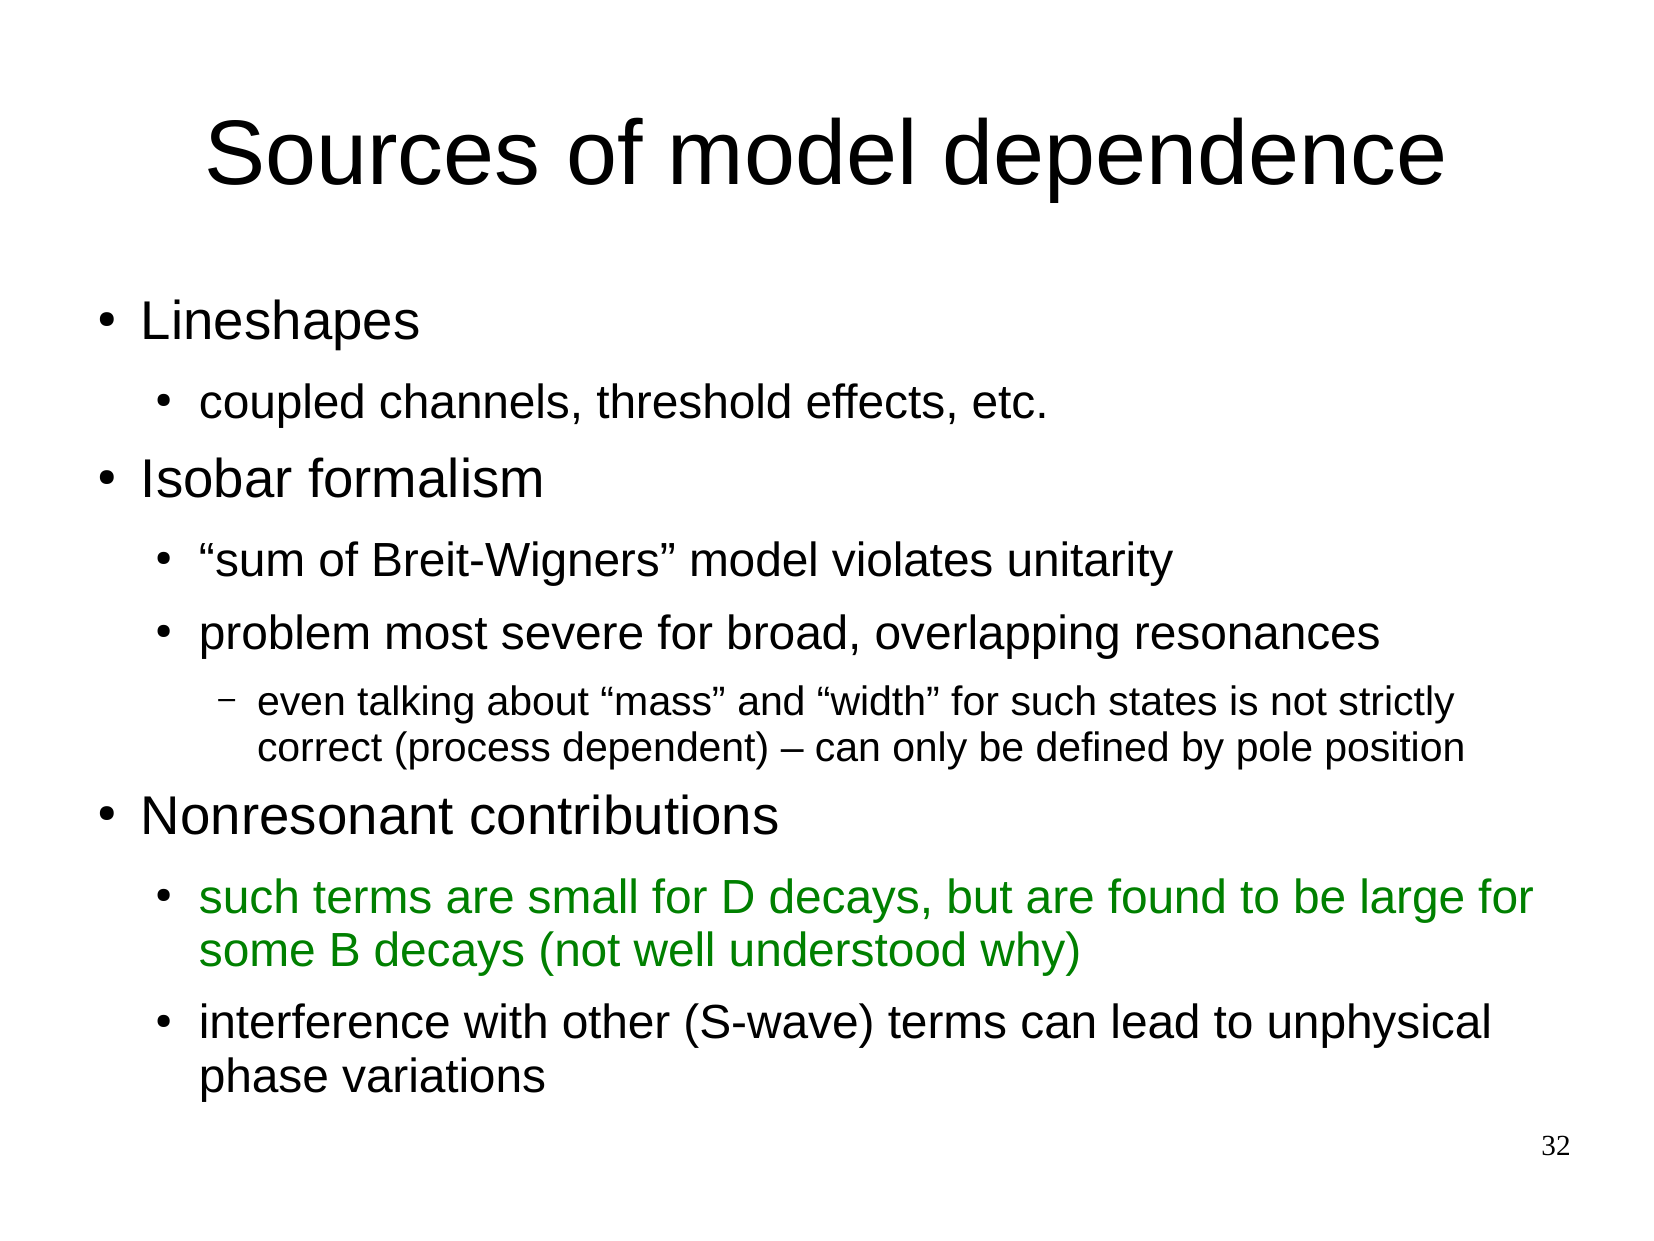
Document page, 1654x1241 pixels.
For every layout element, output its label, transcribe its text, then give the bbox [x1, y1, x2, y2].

list Lineshapes coupled channels, threshold effects, etc. Isobar formalism “sum of Breit-Wigners” model violates unitarity problem most severe for broad, overlapping resonances even talking about “mass” and “width” for such states is not strictly correct (process dependent) – can only be defined by pole position Nonresonant contributions such terms are small for D decays, but are found to be large for some B decays (not well understood why) interference with other (S-wave) terms can lead to unphysical phase variations [82, 290, 1571, 1109]
title Sources of model dependence [82, 56, 1571, 250]
